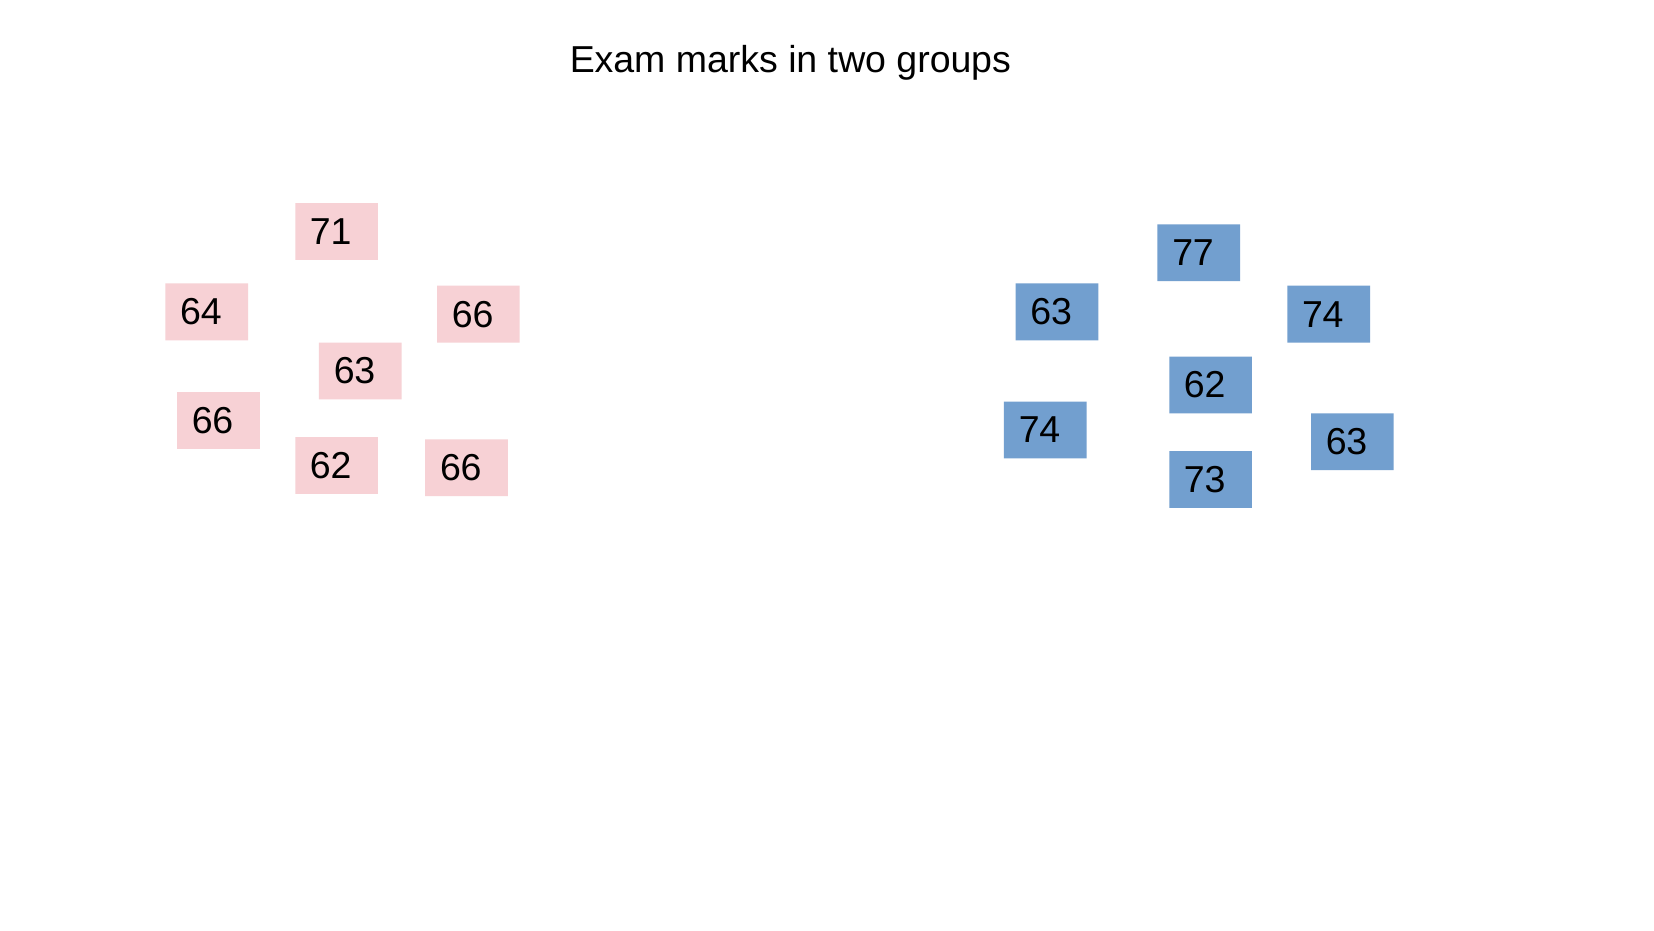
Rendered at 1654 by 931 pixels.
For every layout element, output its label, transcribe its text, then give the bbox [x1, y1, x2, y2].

text_box 62 [295, 437, 378, 494]
text_box Exam marks in two groups [555, 31, 1087, 88]
text_box 73 [1169, 451, 1252, 508]
text_box 66 [437, 285, 520, 343]
text_box 77 [1157, 224, 1241, 282]
text_box 66 [425, 439, 508, 497]
text_box 63 [1015, 283, 1099, 341]
text_box 66 [177, 392, 260, 449]
text_box 74 [1003, 401, 1087, 459]
text_box 74 [1287, 285, 1371, 343]
text_box 64 [165, 283, 249, 341]
text_box 63 [318, 342, 402, 400]
text_box 71 [295, 203, 378, 260]
text_box 62 [1169, 356, 1252, 414]
text_box 63 [1311, 413, 1394, 471]
